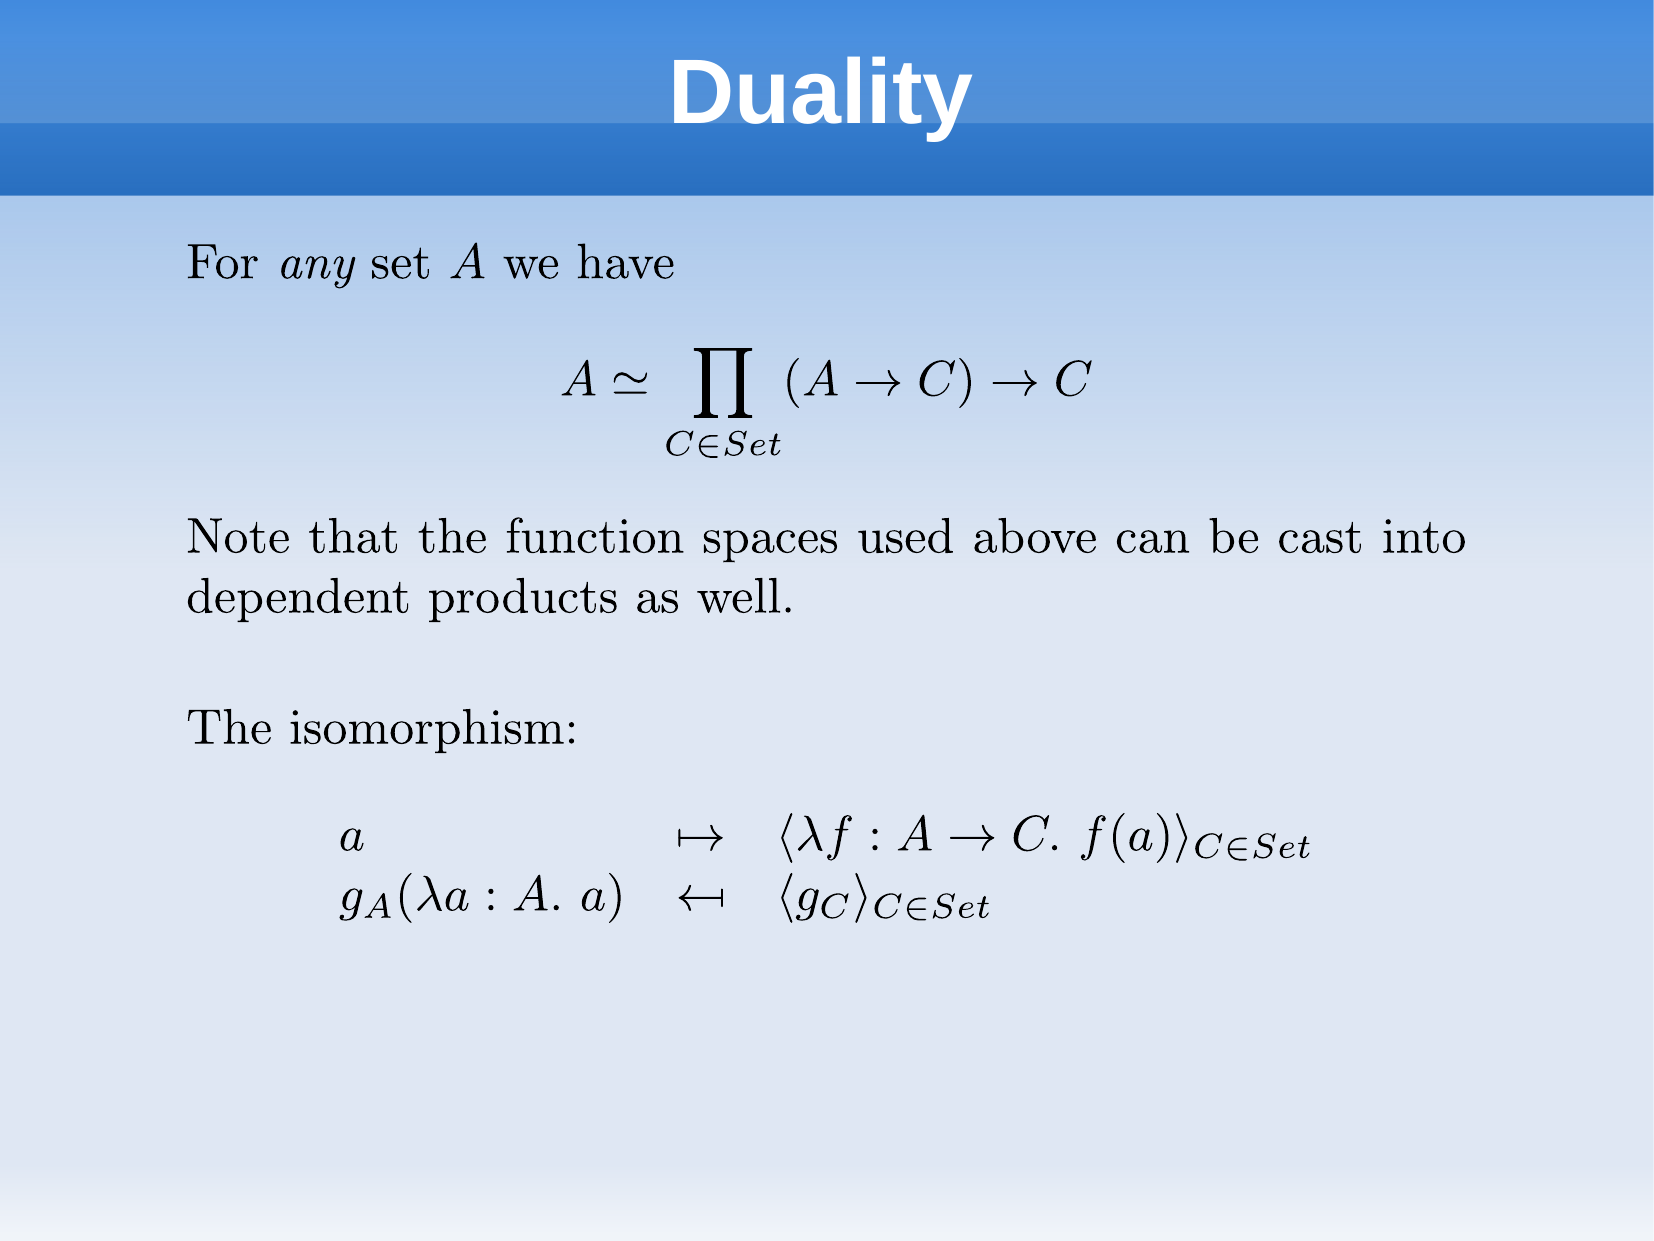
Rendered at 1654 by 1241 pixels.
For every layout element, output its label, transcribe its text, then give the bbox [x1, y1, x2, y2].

title Duality [76, 0, 1565, 188]
picture [0, 0, 1654, 1241]
